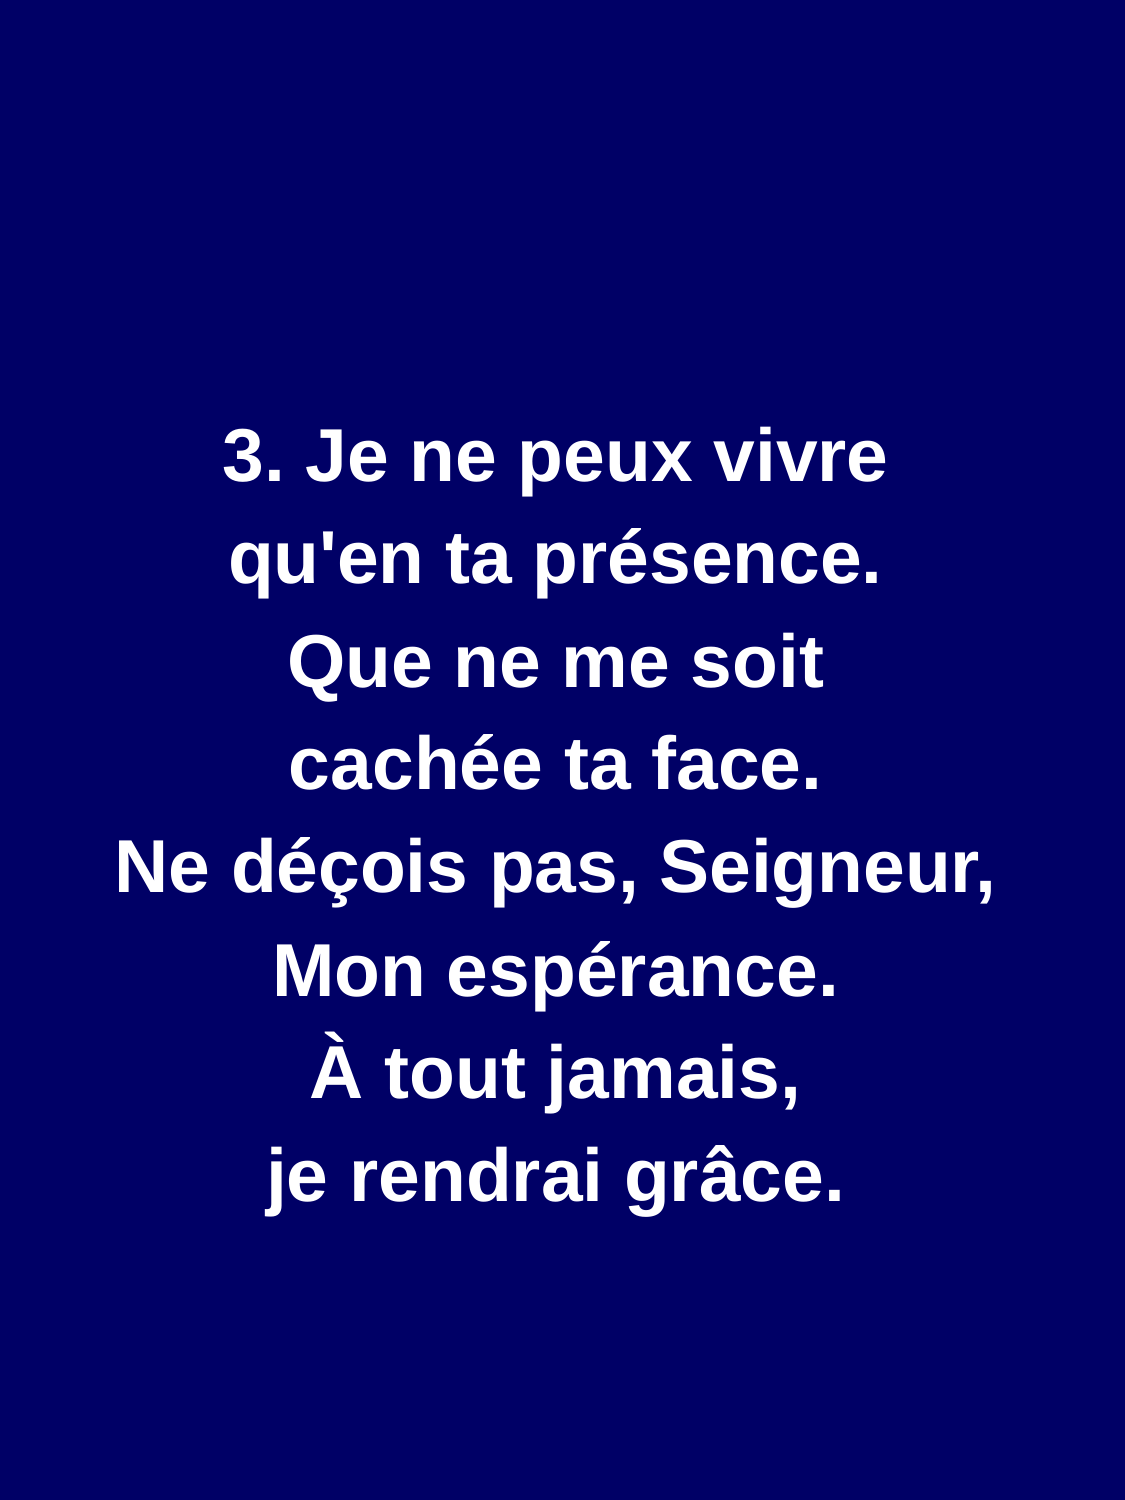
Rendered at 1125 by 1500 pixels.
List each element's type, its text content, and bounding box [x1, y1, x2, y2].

text_box 3. Je ne peux vivre qu'en ta présence. Que ne me soit cachée ta face. Ne déçois pas, Seigneur, Mon espérance. À tout jamais, je rendrai grâce. [0, 295, 1125, 1500]
